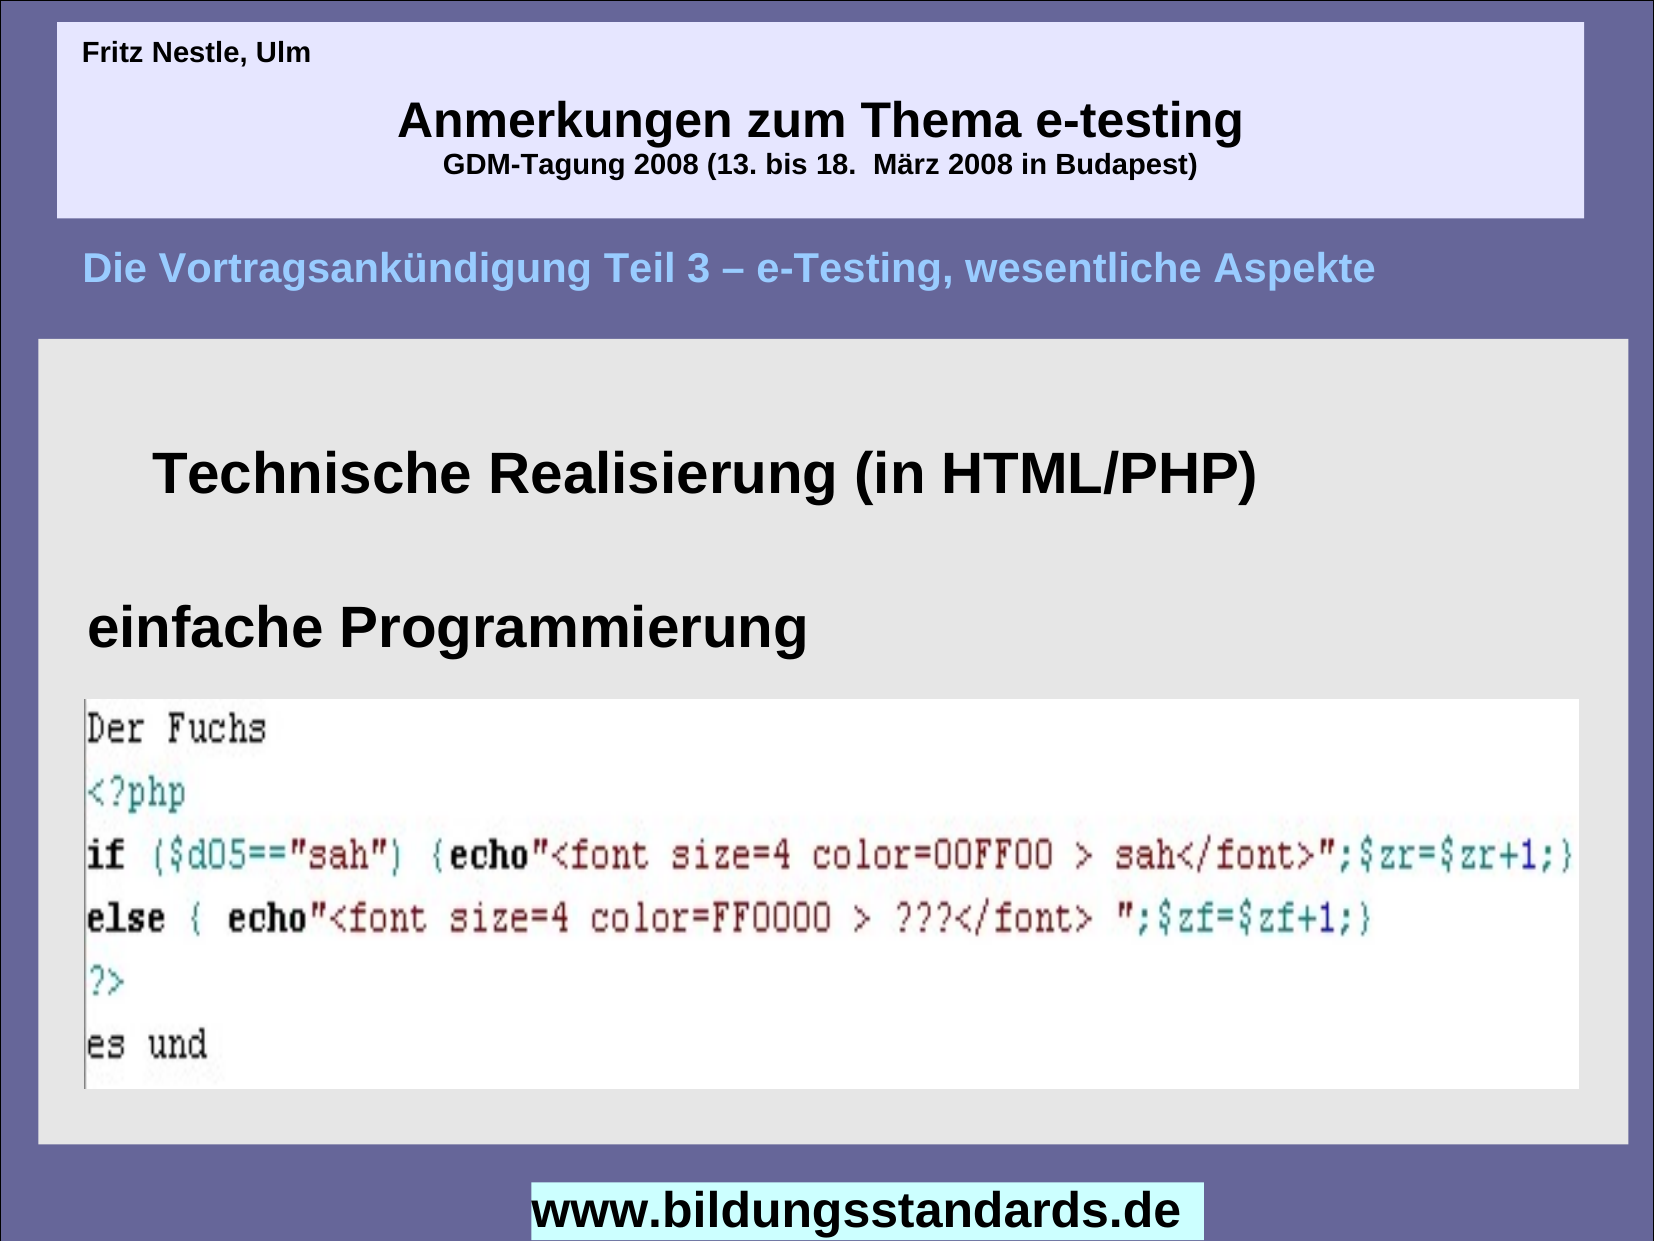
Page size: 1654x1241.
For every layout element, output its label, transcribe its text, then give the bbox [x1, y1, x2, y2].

text_box Technische Realisierung (in HTML/PHP) einfache Programmierung [38, 338, 1629, 1145]
text_box [0, 0, 1654, 1241]
picture [84, 699, 1579, 1089]
text_box Fritz Nestle, Ulm Anmerkungen zum Thema e-testing GDM-Tagung 2008 (13. bis 18. März 2008 in Budapest) [57, 22, 1585, 219]
text_box Die Vortragsankündigung Teil 3 – e-Testing, wesentliche Aspekte [82, 244, 1423, 295]
text_box www.bildungsstandards.de [531, 1182, 1204, 1241]
